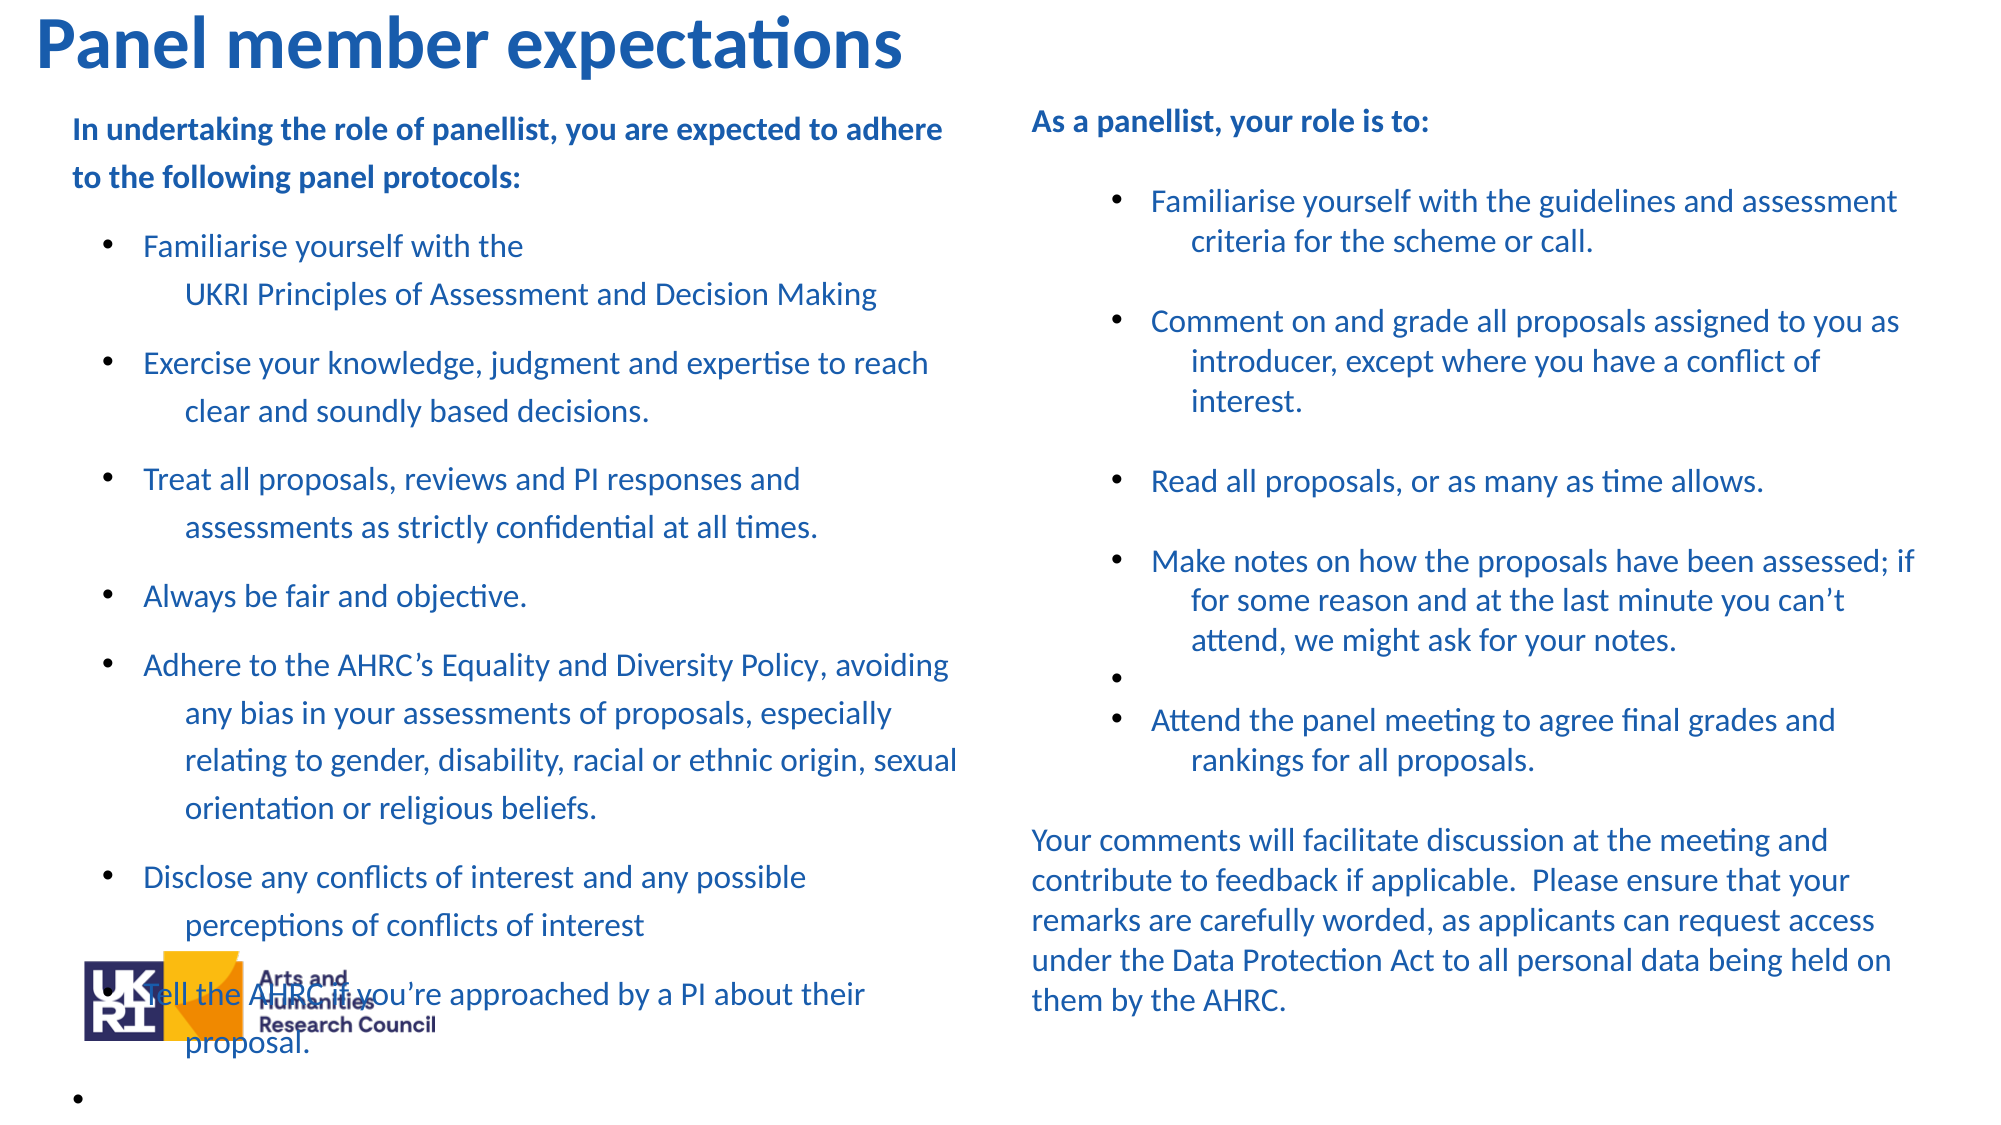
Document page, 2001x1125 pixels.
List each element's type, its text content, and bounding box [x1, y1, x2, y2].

text_box In undertaking the role of panellist, you are expected to adhere to the following panel protocols: Familiarise yourself with the UKRI Principles of Assessment and Decision Making Exercise your knowledge, judgment and expertise to reach clear and soundly based decisions. Treat all proposals, reviews and PI responses and assessments as strictly confidential at all times. Always be fair and objective. Adhere to the AHRC’s Equality and Diversity Policy, avoiding any bias in your assessments of proposals, especially relating to gender, disability, racial or ethnic origin, sexual orientation or religious beliefs. Disclose any conflicts of interest and any possible perceptions of conflicts of interest Tell the AHRC if you’re approached by a PI about their proposal. [57, 92, 982, 916]
text_box As a panellist, your role is to: Familiarise yourself with the guidelines and assessment criteria for the scheme or call. Comment on and grade all proposals assigned to you as introducer, except where you have a conflict of interest. Read all proposals, or as many as time allows. Make notes on how the proposals have been assessed; if for some reason and at the last minute you can’t attend, we might ask for your notes. Attend the panel meeting to agree final grades and rankings for all proposals. Your comments will facilitate discussion at the meeting and contribute to feedback if applicable. Please ensure that your remarks are carefully worded, as applicants can request access under the Data Protection Act to all personal data being held on them by the AHRC. [1007, 92, 1943, 1025]
text_box Panel member expectations [22, 0, 1893, 91]
